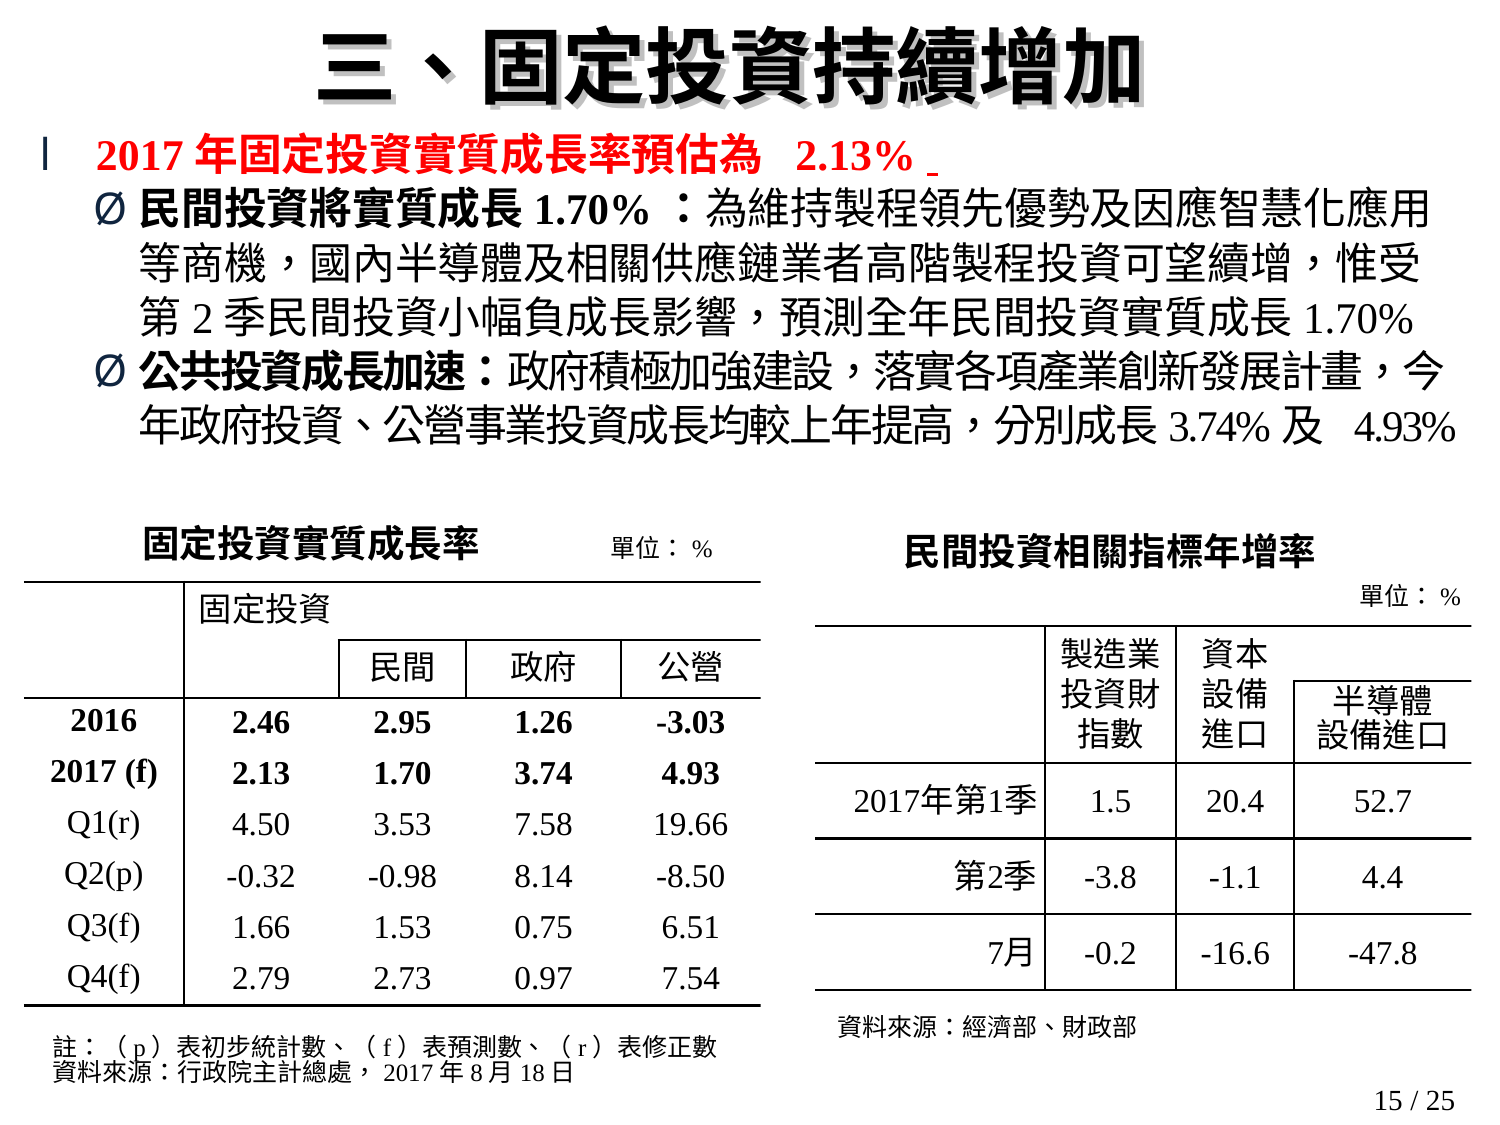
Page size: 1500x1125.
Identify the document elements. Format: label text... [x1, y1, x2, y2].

text_box 2017年固定投資實質成長率預估為 2.13% 民間投資將實質成長1.70%：為維持製程領先優勢及因應智慧化應用 等商機，國內半導體及相關供應鏈業者高階製程投資可望續增，惟受 第2季民間投資小幅負成長影響，預測全年民間投資實質成長1.70% 公共投資成長加速：政府積極加強建設，落實各項產業創新發展計畫，今 年政府投資、公營事業投資成長均較上年提高，分別成長3.74%及 4.93% [0, 125, 1483, 457]
picture [23, 578, 761, 1019]
text_box 單位：% [1327, 572, 1493, 619]
text_box 註：（p）表初步統計數、（f）表預測數、（r）表修正數 資料來源：行政院主計總處，2017年8月18日 [37, 1028, 805, 1095]
text_box 固定投資實質成長率 單位：% [126, 512, 756, 578]
text_box 三、固定投資持續增加 [0, 1, 1468, 114]
text_box 民間投資相關指標年增率 [804, 520, 1416, 581]
text_box 資料來源：經濟部、財政部 [822, 1003, 1380, 1050]
picture [814, 623, 1472, 993]
